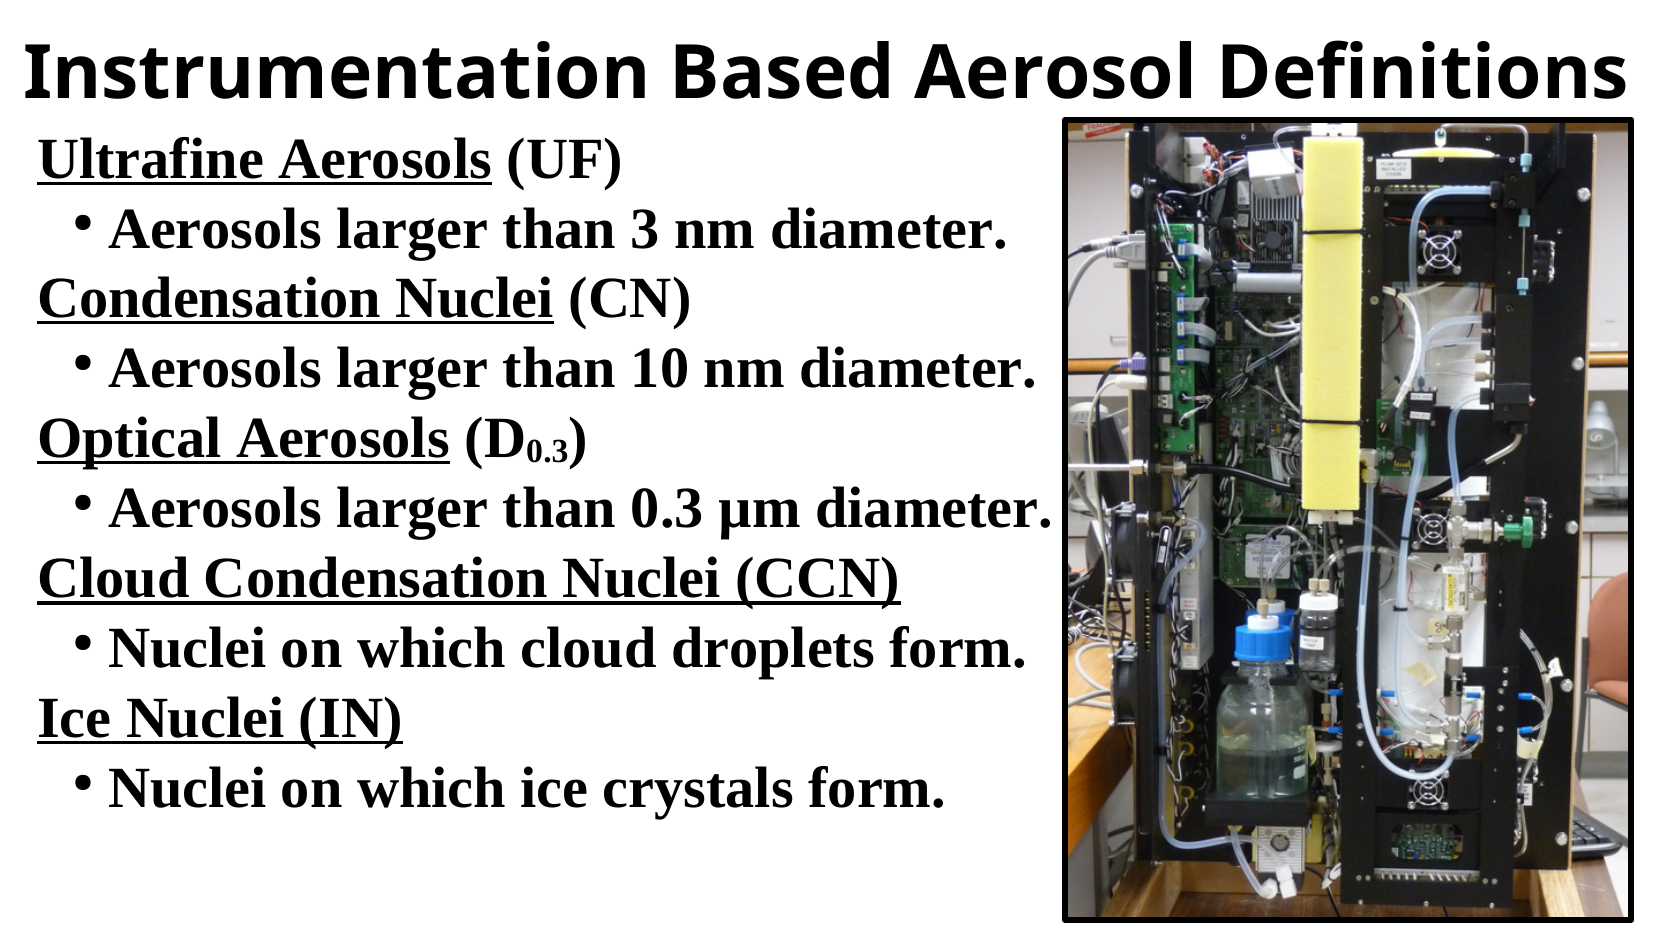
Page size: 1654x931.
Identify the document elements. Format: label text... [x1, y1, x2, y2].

text_box Ultrafine Aerosols (UF)‏ Aerosols larger than 3 nm diameter. Condensation Nuclei (CN)‏ Aerosols larger than 10 nm diameter. Optical Aerosols (D0.3)‏ Aerosols larger than 0.3 µm diameter. Cloud Condensation Nuclei (CCN)‏ Nuclei on which cloud droplets form. Ice Nuclei (IN)‏ Nuclei on which ice crystals form. [37, 119, 1313, 931]
title Instrumentation Based Aerosol Definitions [0, 23, 1654, 125]
picture [1068, 122, 1629, 917]
